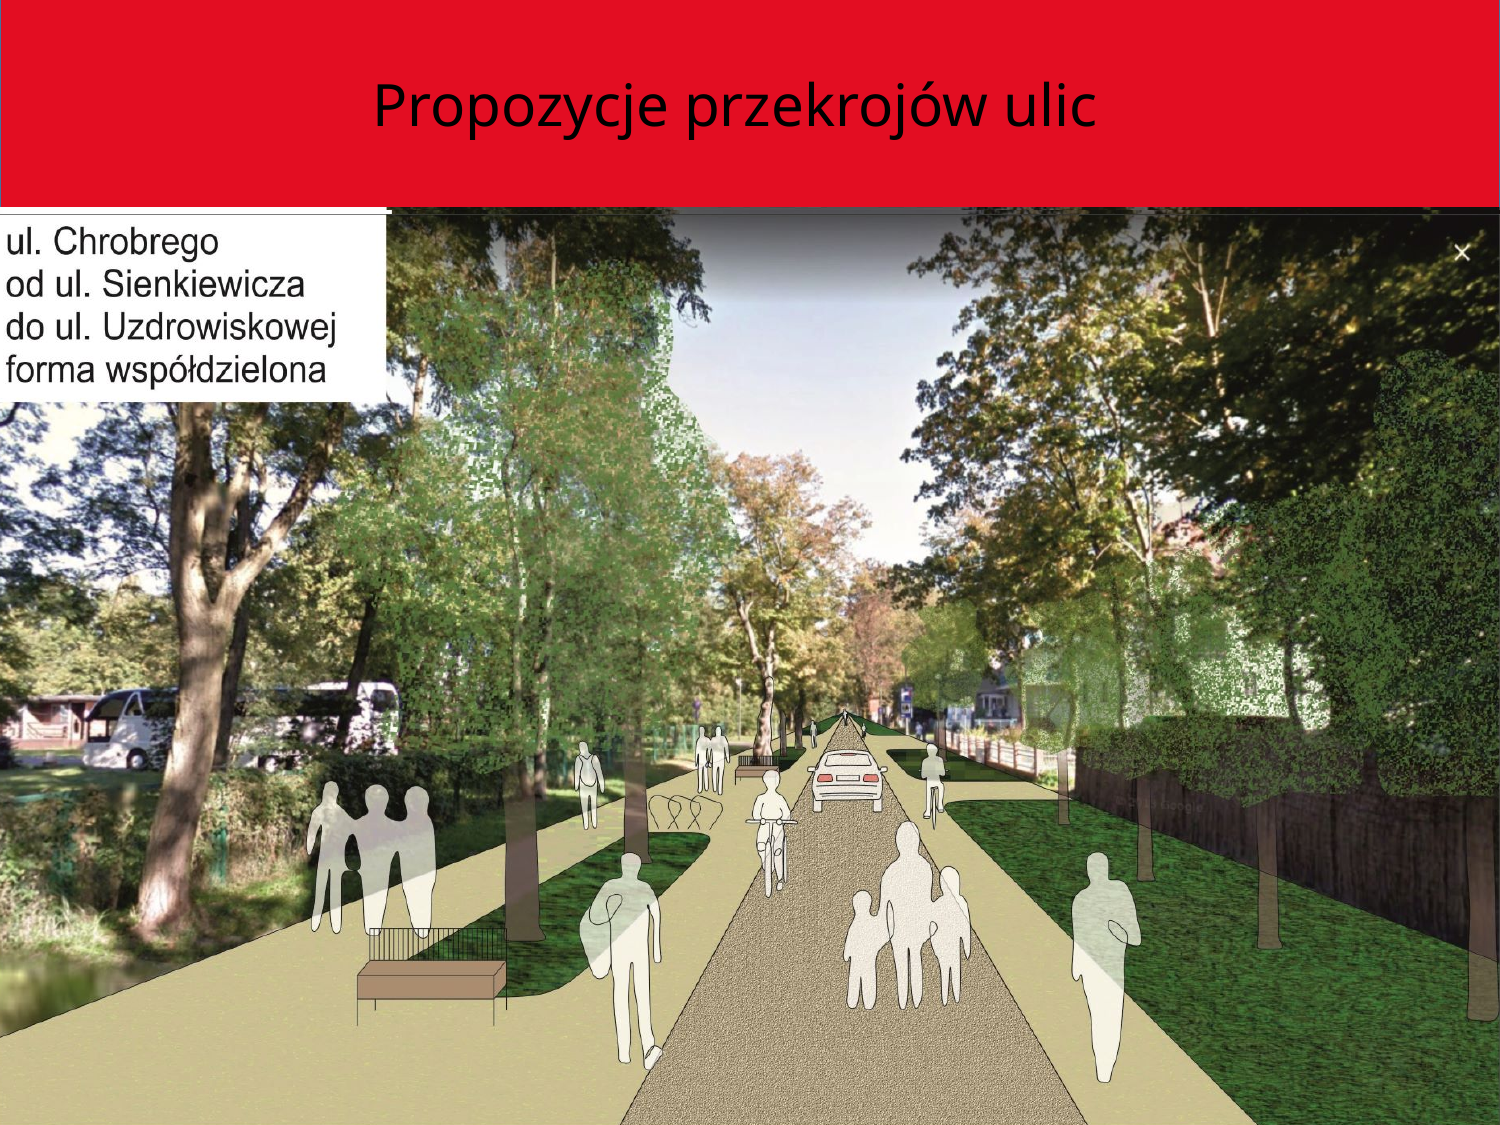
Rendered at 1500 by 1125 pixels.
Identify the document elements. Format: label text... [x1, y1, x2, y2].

picture [0, 207, 1500, 1125]
text_box Propozycje przekrojów ulic [227, 60, 1242, 146]
text_box [0, 0, 1500, 207]
